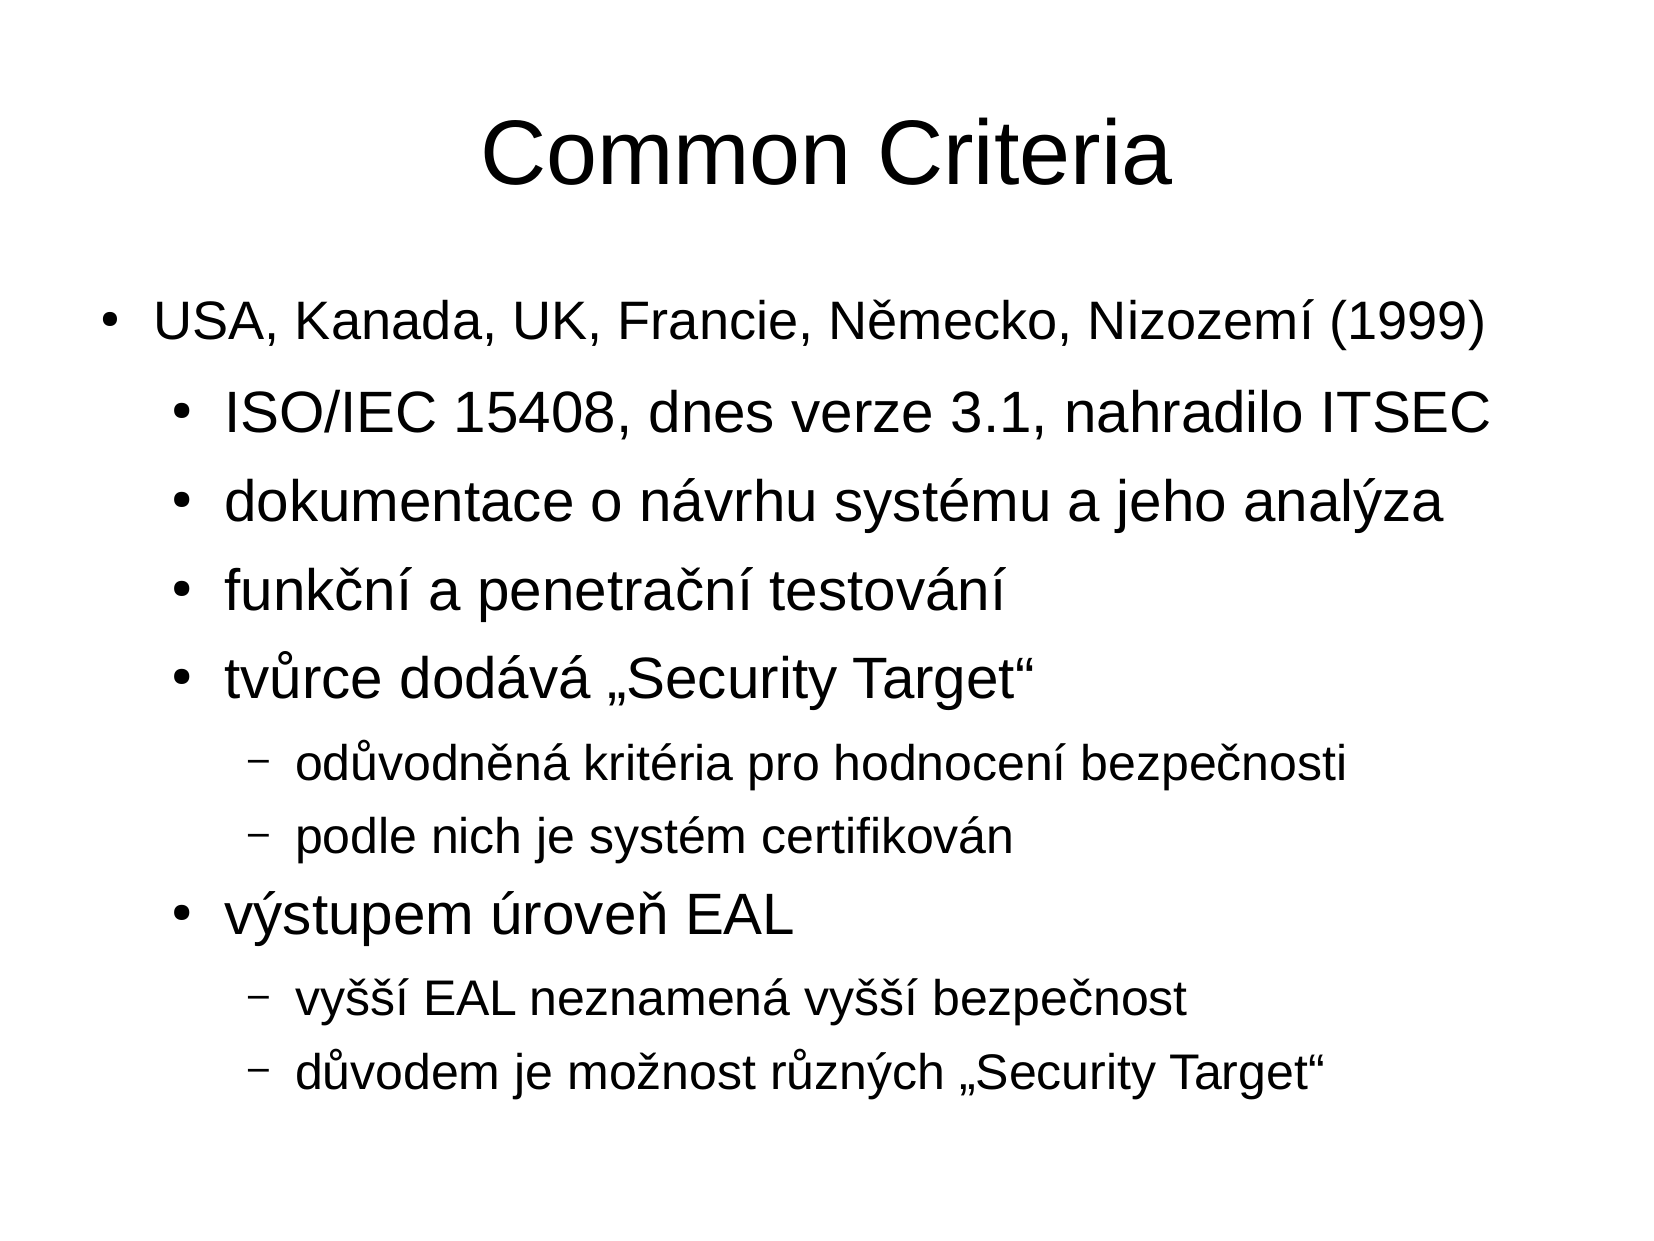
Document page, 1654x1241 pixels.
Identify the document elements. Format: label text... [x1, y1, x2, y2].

title Common Criteria [82, 49, 1571, 257]
list USA, Kanada, UK, Francie, Německo, Nizozemí (1999) ISO/IEC 15408, dnes verze 3.1, nahradilo ITSEC dokumentace o návrhu systému a jeho analýza funkční a penetrační testování tvůrce dodává „Security Target“ odůvodněná kritéria pro hodnocení bezpečnosti podle nich je systém certifikován výstupem úroveň EAL vyšší EAL neznamená vyšší bezpečnost důvodem je možnost různých „Security Target“ [82, 290, 1571, 1109]
